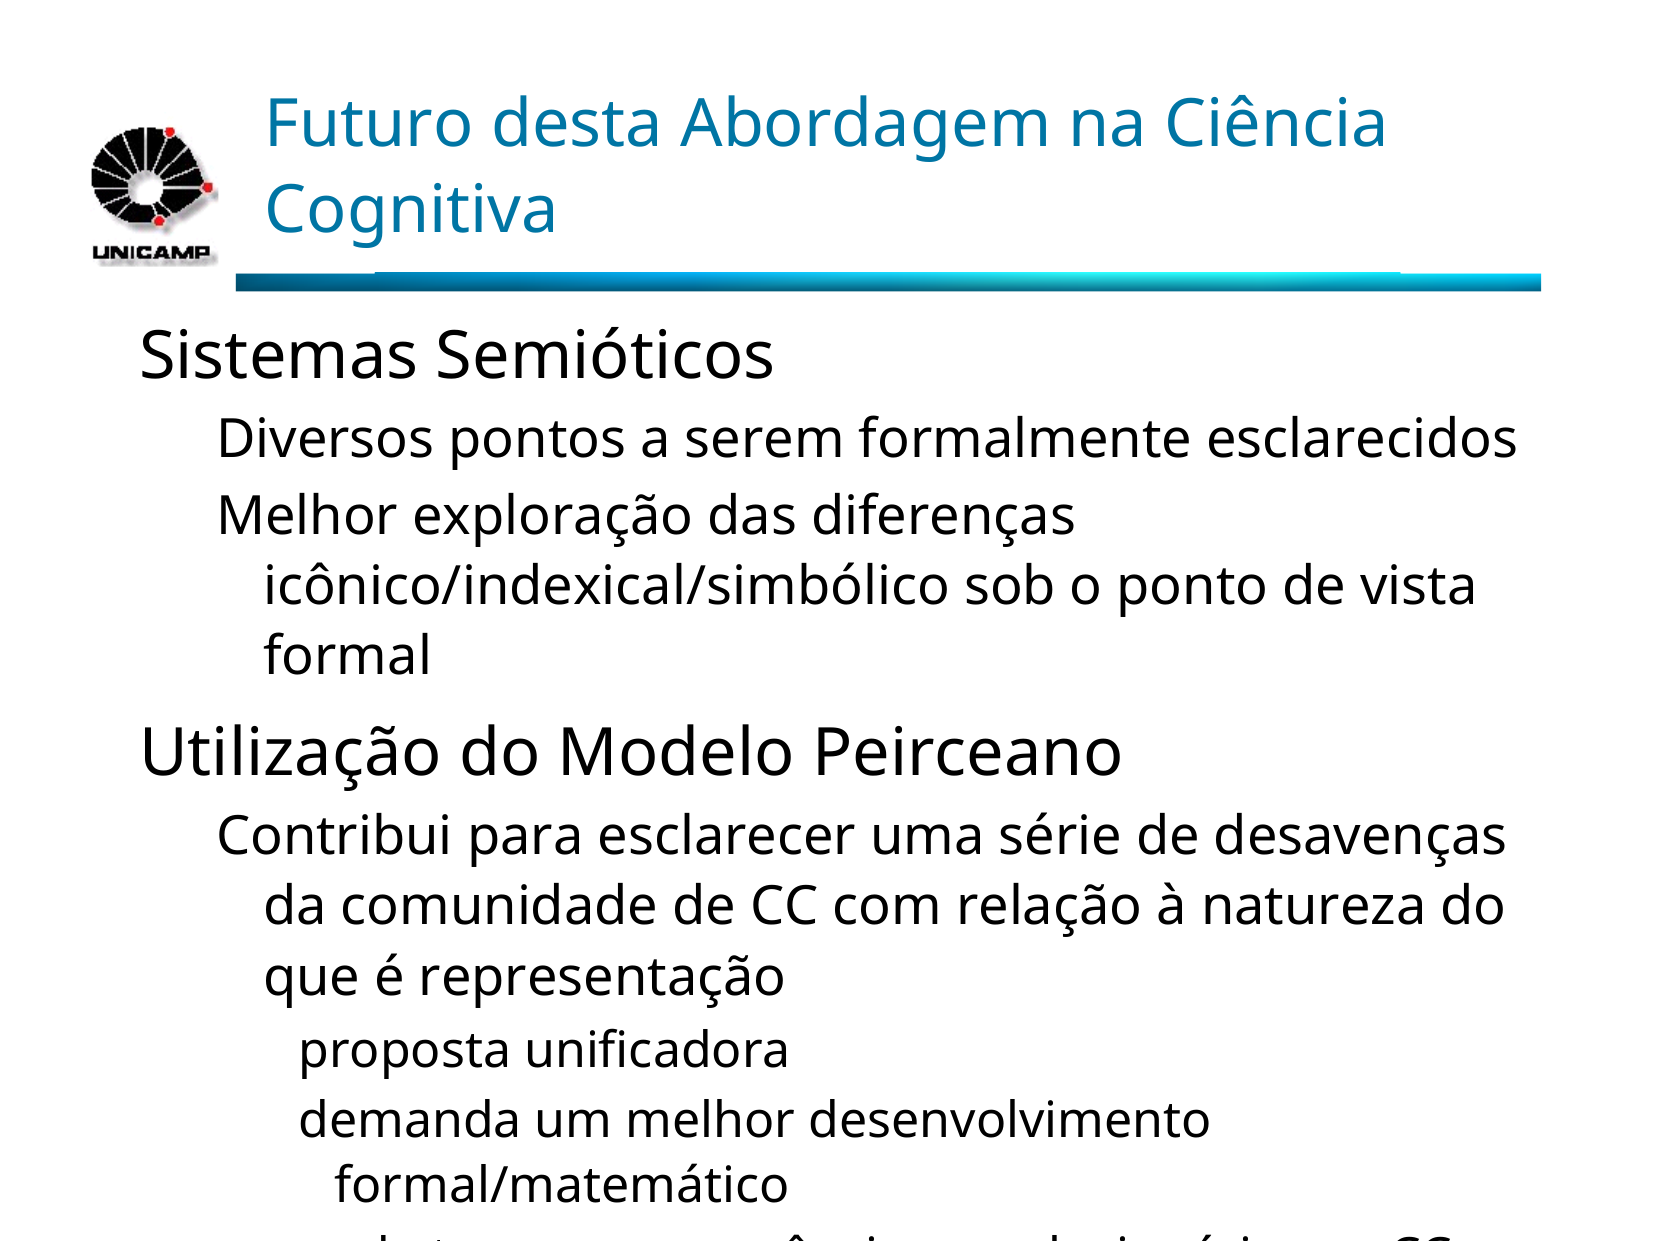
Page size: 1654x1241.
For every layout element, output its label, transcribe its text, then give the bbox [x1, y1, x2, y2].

title Futuro desta Abordagem na Ciência Cognitiva [264, 42, 1534, 250]
list Sistemas Semióticos Diversos pontos a serem formalmente esclarecidos Melhor exploração das diferenças icônico/indexical/simbólico sob o ponto de vista formal Utilização do Modelo Peirceano Contribui para esclarecer uma série de desavenças da comunidade de CC com relação à natureza do que é representação proposta unificadora demanda um melhor desenvolvimento formal/matemático pode trazer consequências revolucionárias na CC [121, 309, 1534, 1185]
picture [125, 272, 1654, 295]
